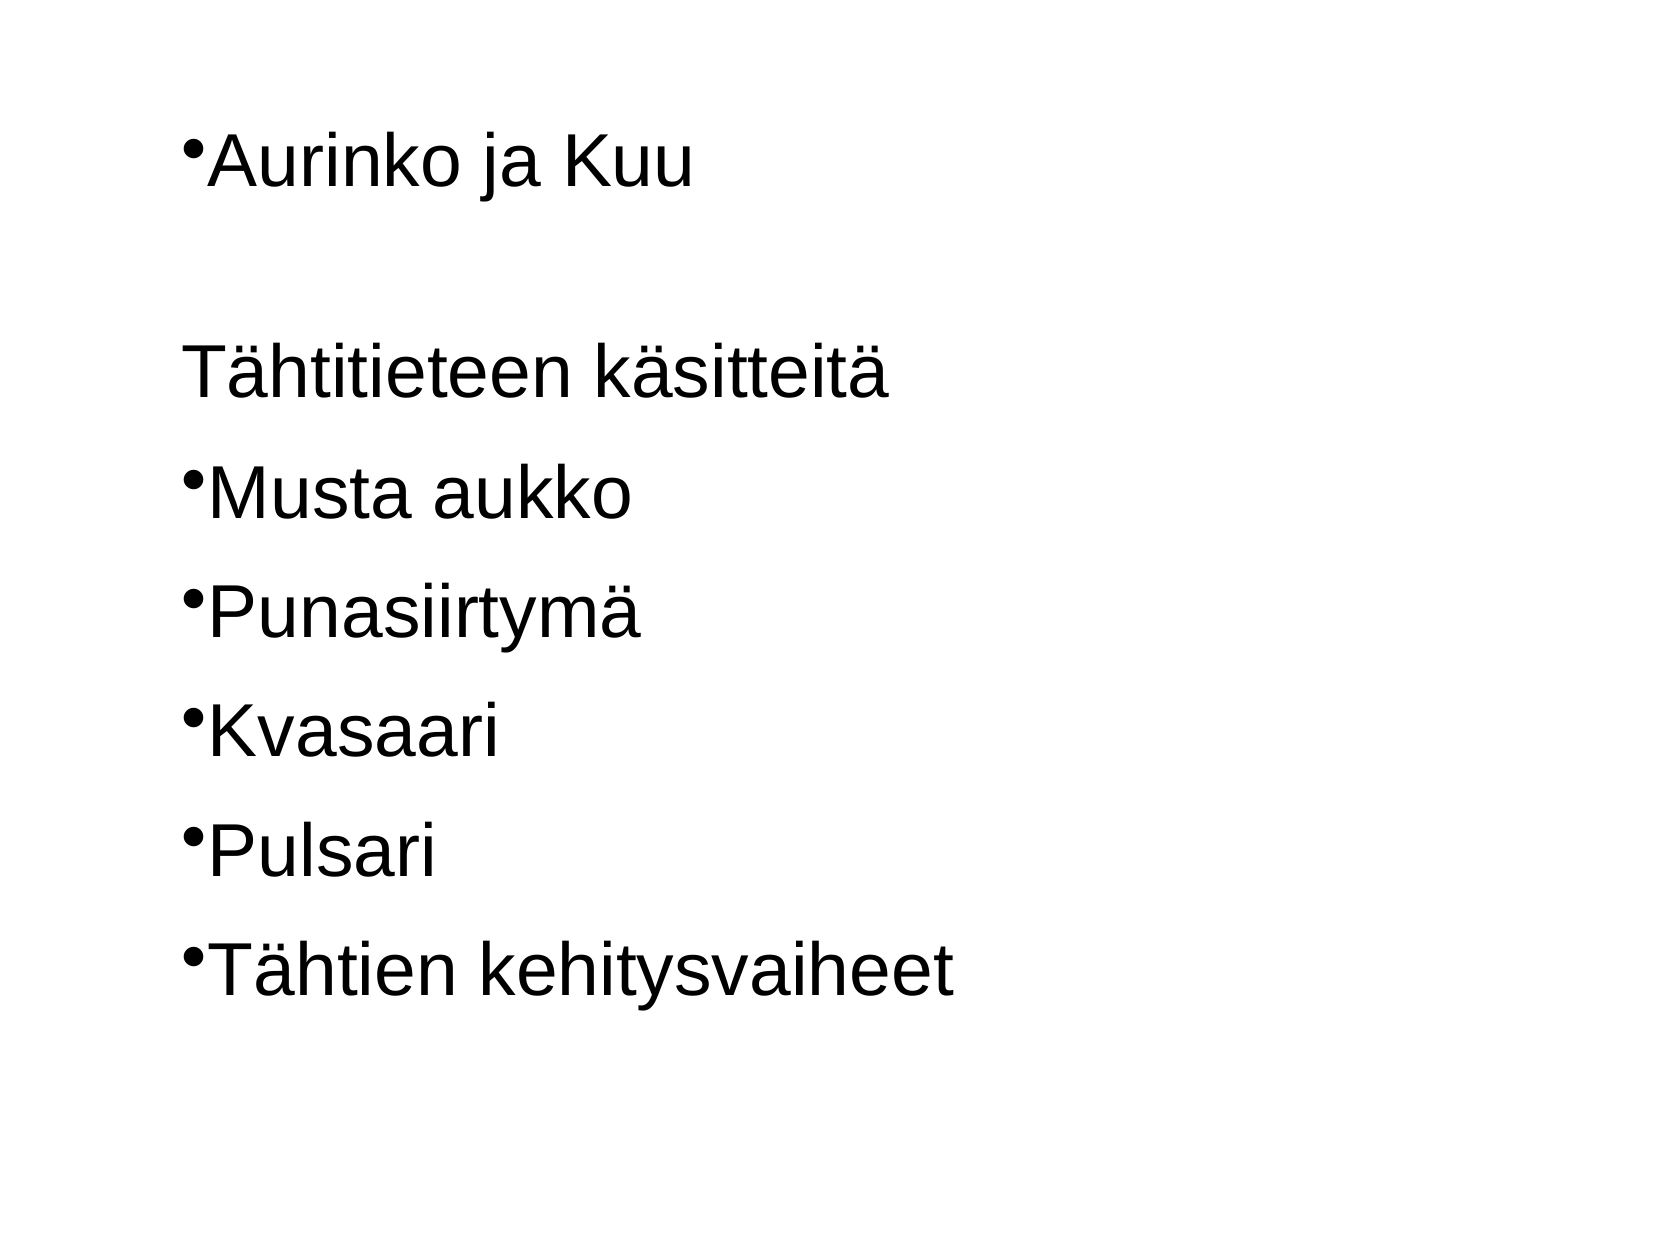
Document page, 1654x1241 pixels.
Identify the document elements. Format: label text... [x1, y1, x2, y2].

text_box Aurinko ja Kuu Tähtitieteen käsitteitä Musta aukko Punasiirtymä Kvasaari Pulsari Tähtien kehitysvaiheet [166, 111, 1217, 851]
